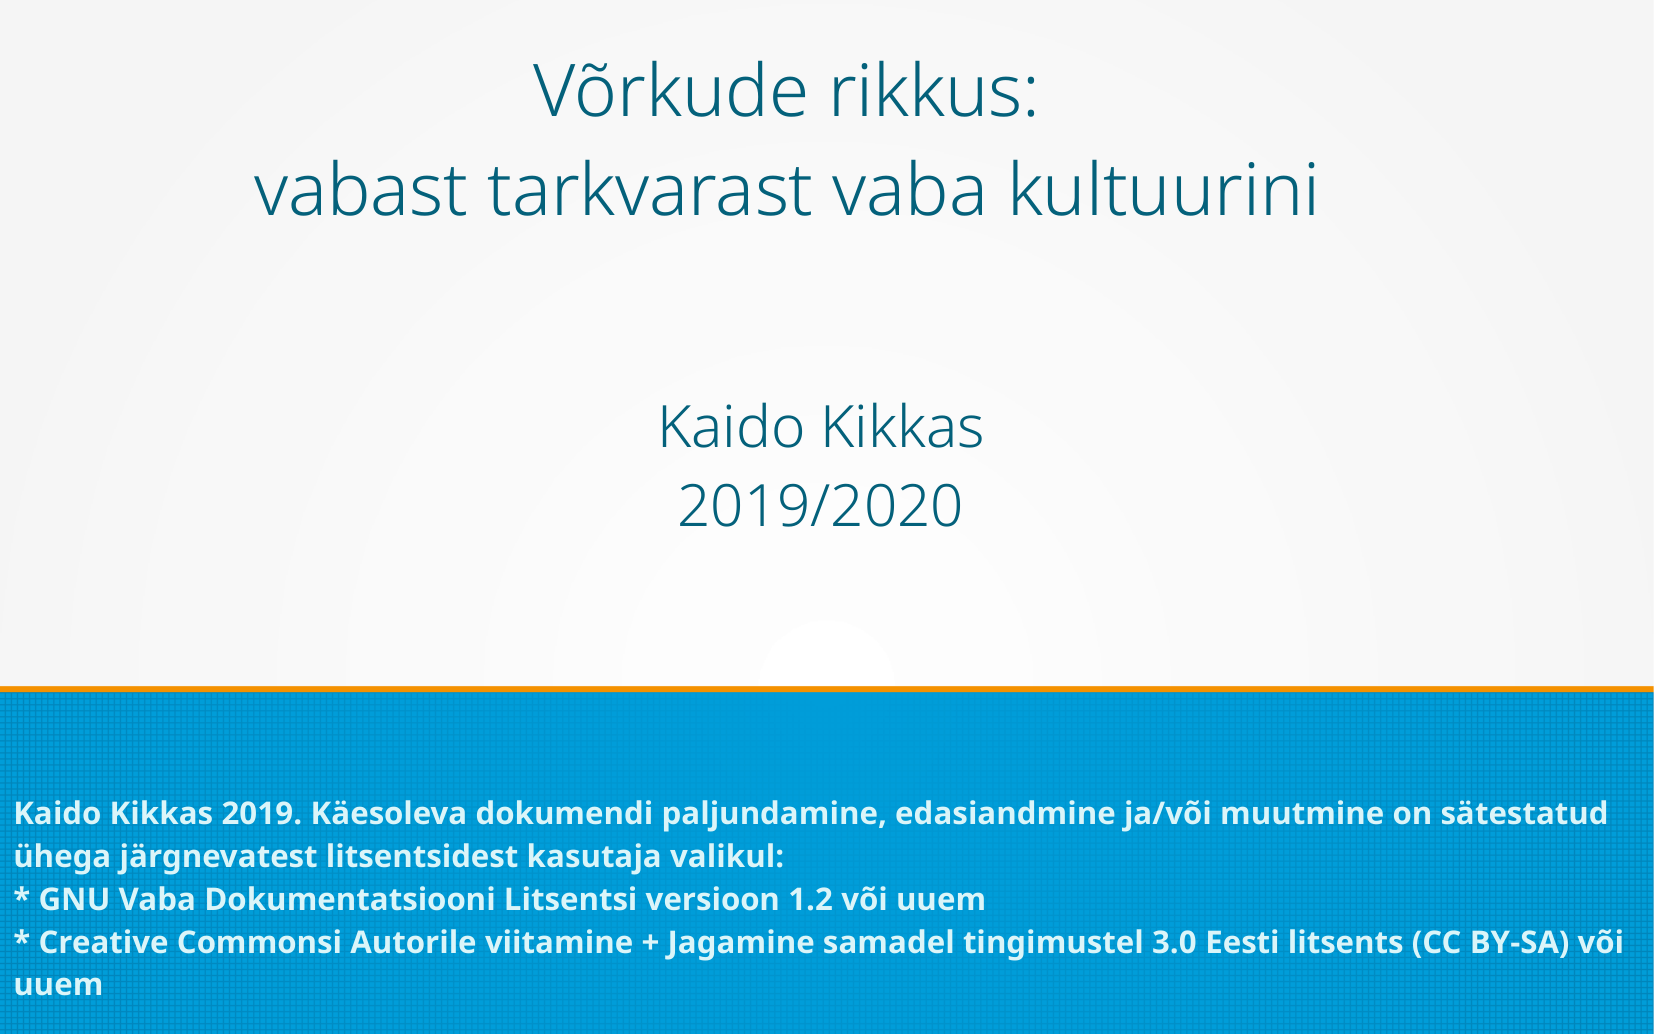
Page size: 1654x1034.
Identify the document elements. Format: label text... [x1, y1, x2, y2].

subtitle Kaido Kikkas 2019. Käesoleva dokumendi paljundamine, edasiandmine ja/või muutmine on sätestatud ühega järgnevatest litsentsidest kasutaja valikul: * GNU Vaba Dokumentatsiooni Litsentsi versioon 1.2 või uuem * Creative Commonsi Autorile viitamine + Jagamine samadel tingimustel 3.0 Eesti litsents (CC BY-SA) või uuem [13, 791, 1630, 1004]
picture [0, 0, 1654, 692]
title Võrkude rikkus: vabast tarkvarast vaba kultuurini [75, 37, 1501, 237]
title Kaido Kikkas 2019/2020 [259, 344, 1382, 544]
